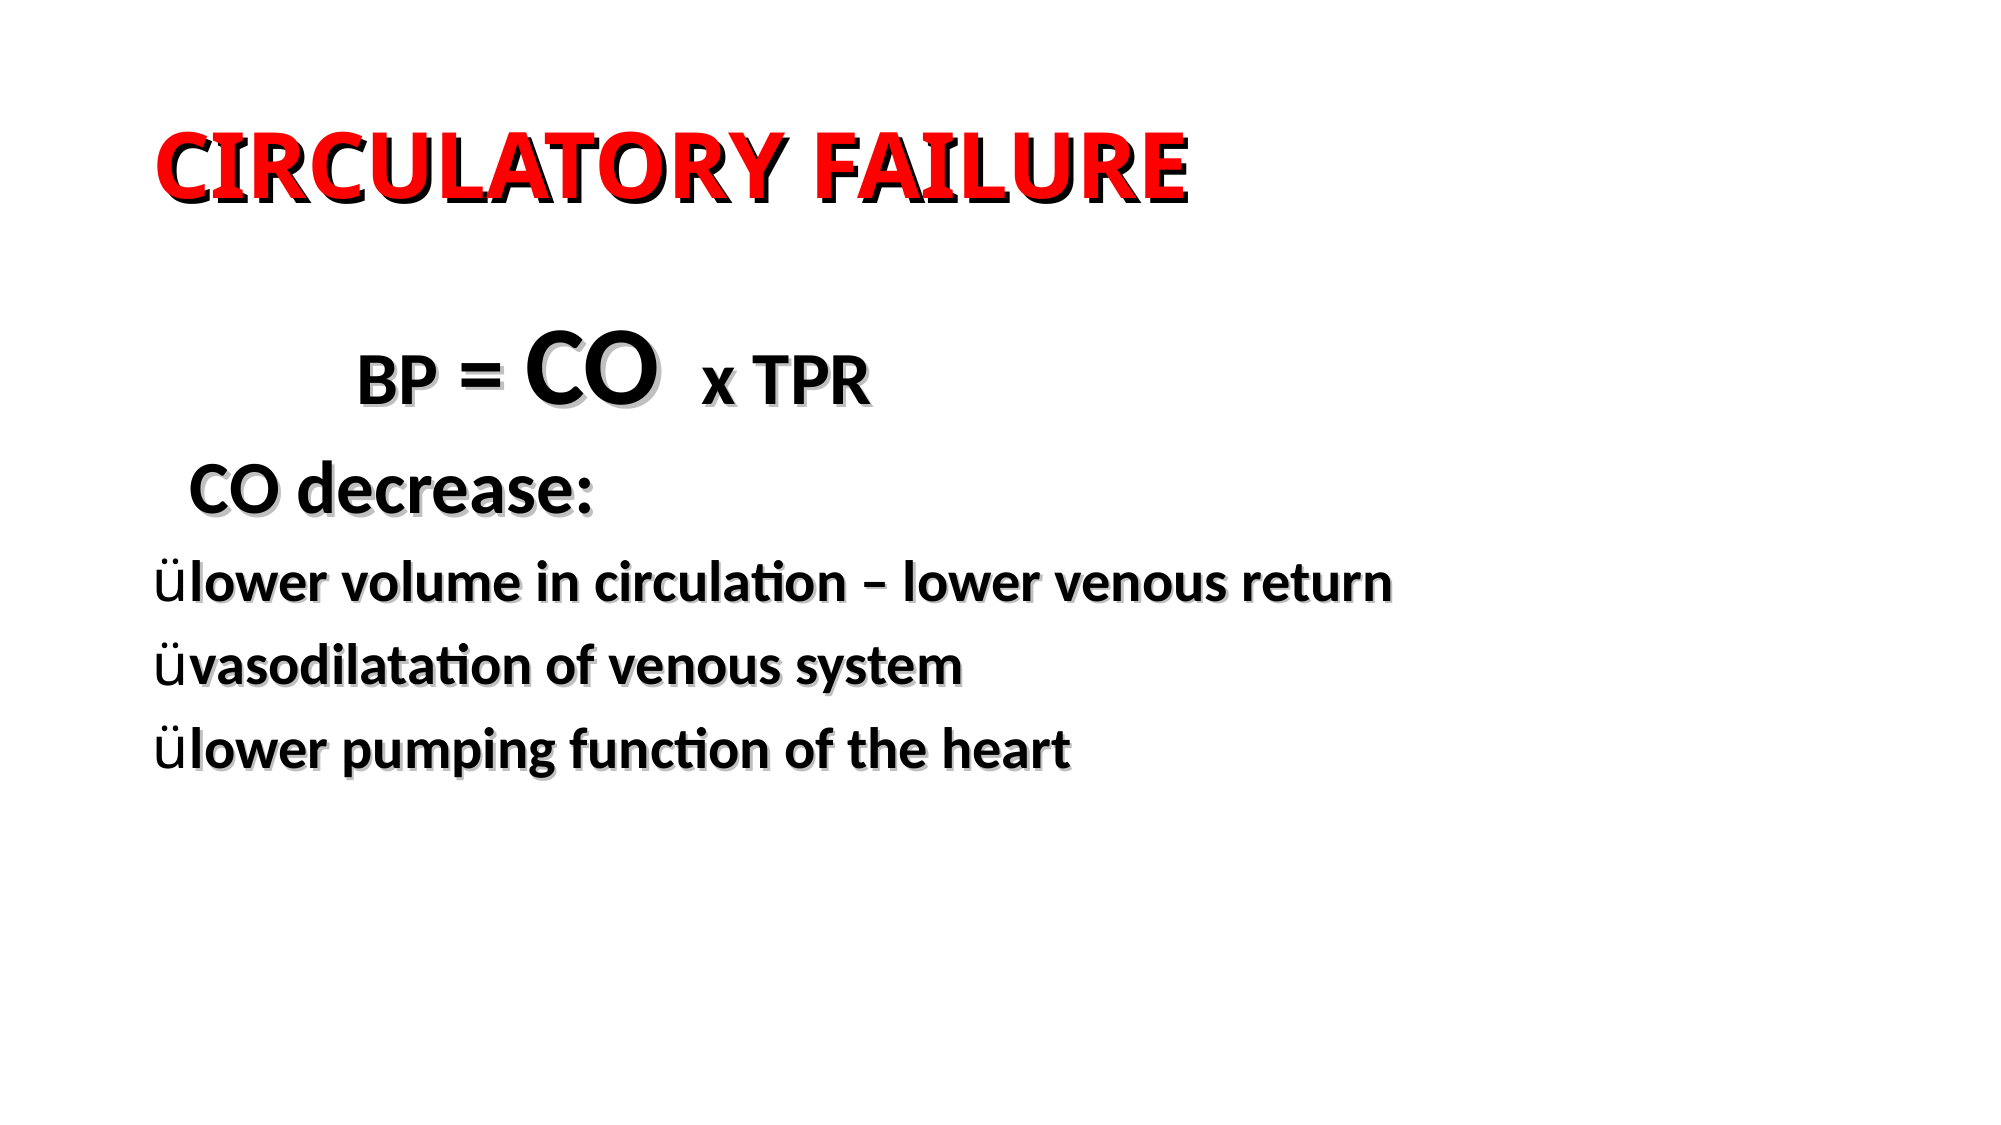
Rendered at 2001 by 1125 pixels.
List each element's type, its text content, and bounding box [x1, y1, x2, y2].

title CIRCULATORY FAILURE [137, 59, 1863, 278]
list BP = CO x TPR CO decrease: lower volume in circulation – lower venous return vasodilatation of venous system lower pumping function of the heart [137, 299, 1863, 1014]
